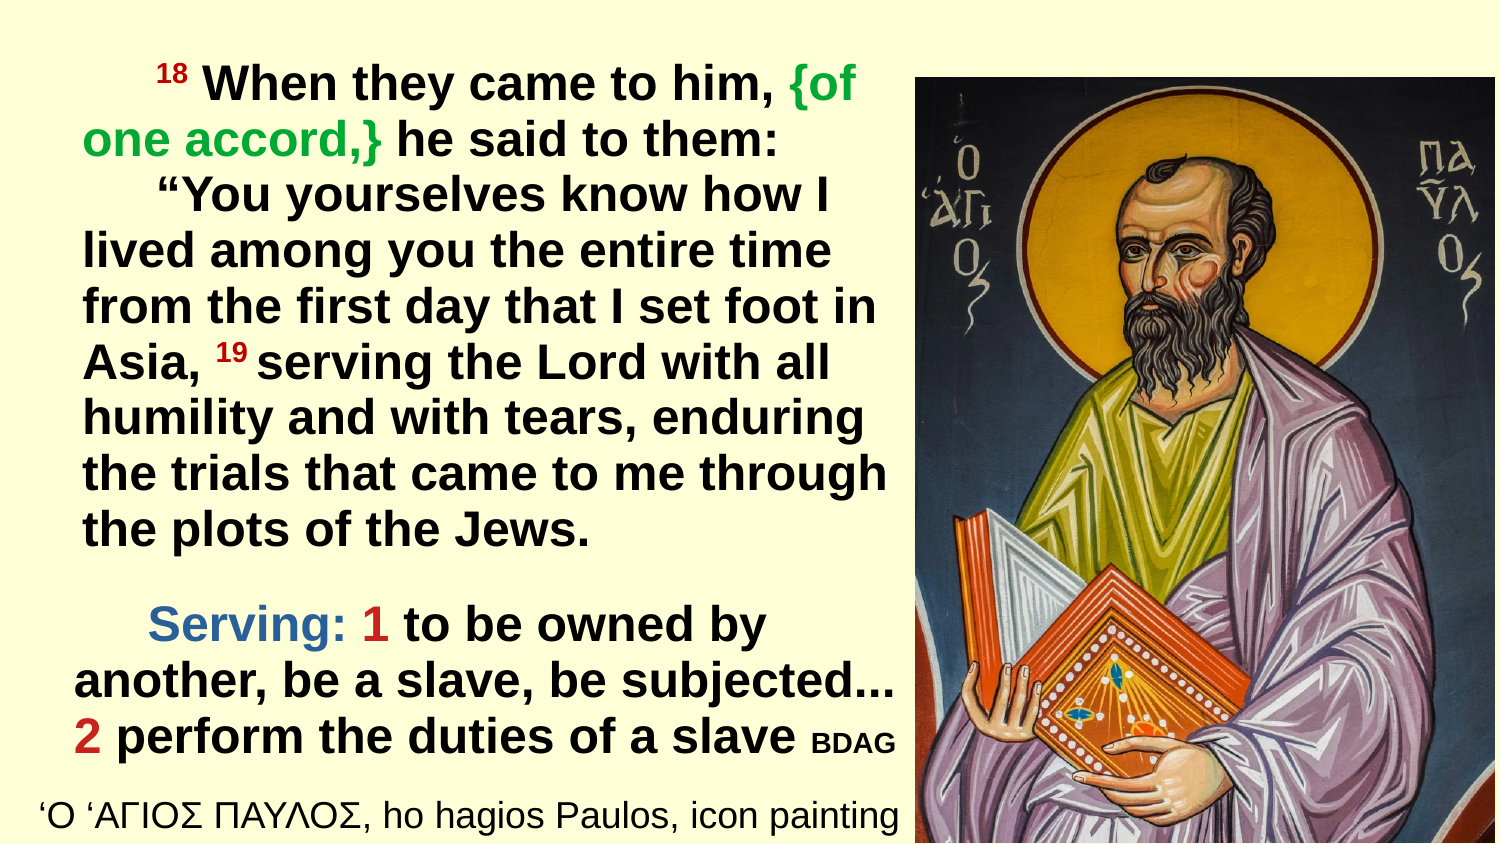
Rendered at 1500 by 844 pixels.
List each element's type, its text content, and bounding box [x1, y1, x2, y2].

text_box ‘Ο ‘ΑΓΙΟΣ ΠΑΥΛΟΣ, ho hagios Paulos, icon painting [0, 787, 916, 844]
text_box Serving: 1 to be owned by another, be a slave, be subjected... 2 perform the duties of a slave BDAG [59, 588, 916, 827]
picture [915, 77, 1495, 843]
text_box 18 When they came to him, {of one accord,} he said to them: “You yourselves know how I lived among you the entire time from the first day that I set foot in Asia, 19 serving the Lord with all humility and with tears, enduring the trials that came to me through the plots of the Jews. [67, 47, 954, 565]
